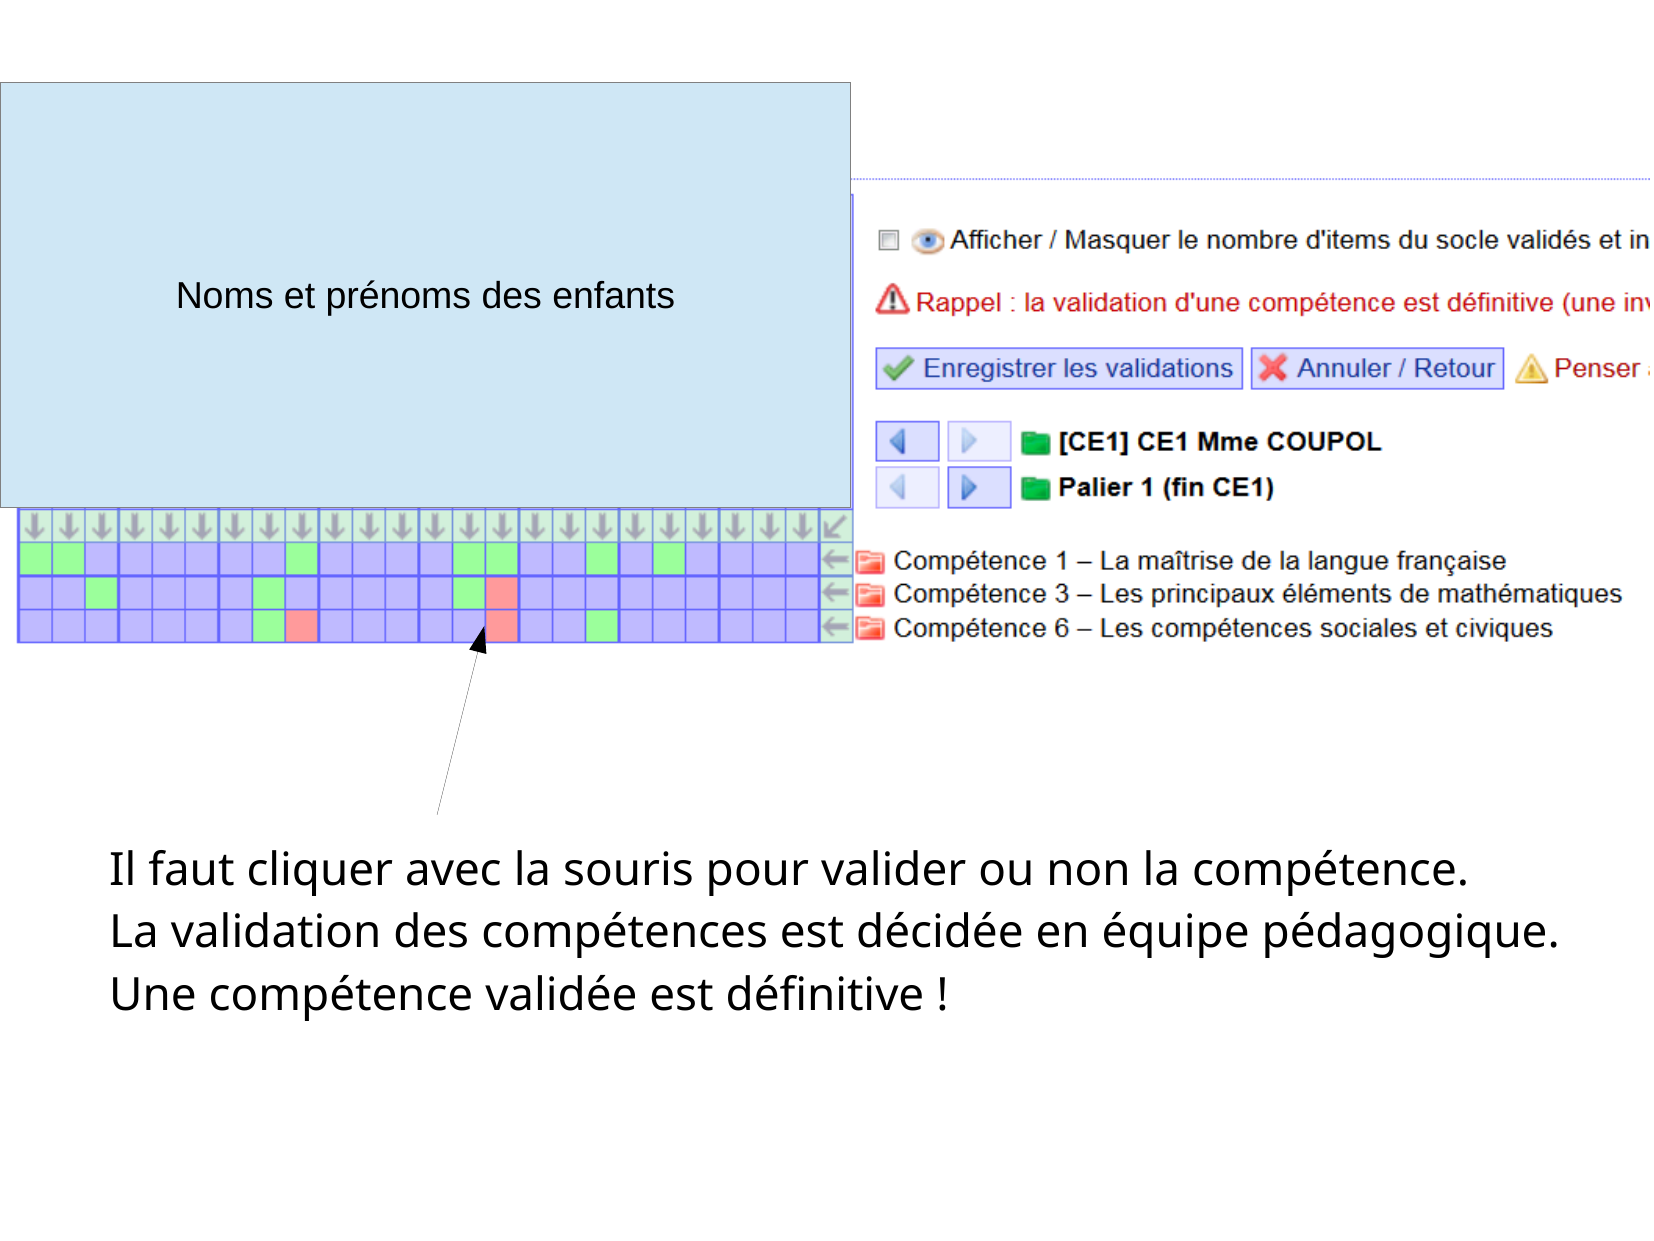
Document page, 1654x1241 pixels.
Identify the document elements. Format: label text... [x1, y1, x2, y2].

text_box Il faut cliquer avec la souris pour valider ou non la compétence. La validation des compétences est décidée en équipe pédagogique. Une compétence validée est définitive ! [94, 828, 1521, 1036]
text_box Noms et prénoms des enfants [0, 82, 851, 508]
picture [0, 177, 1650, 656]
